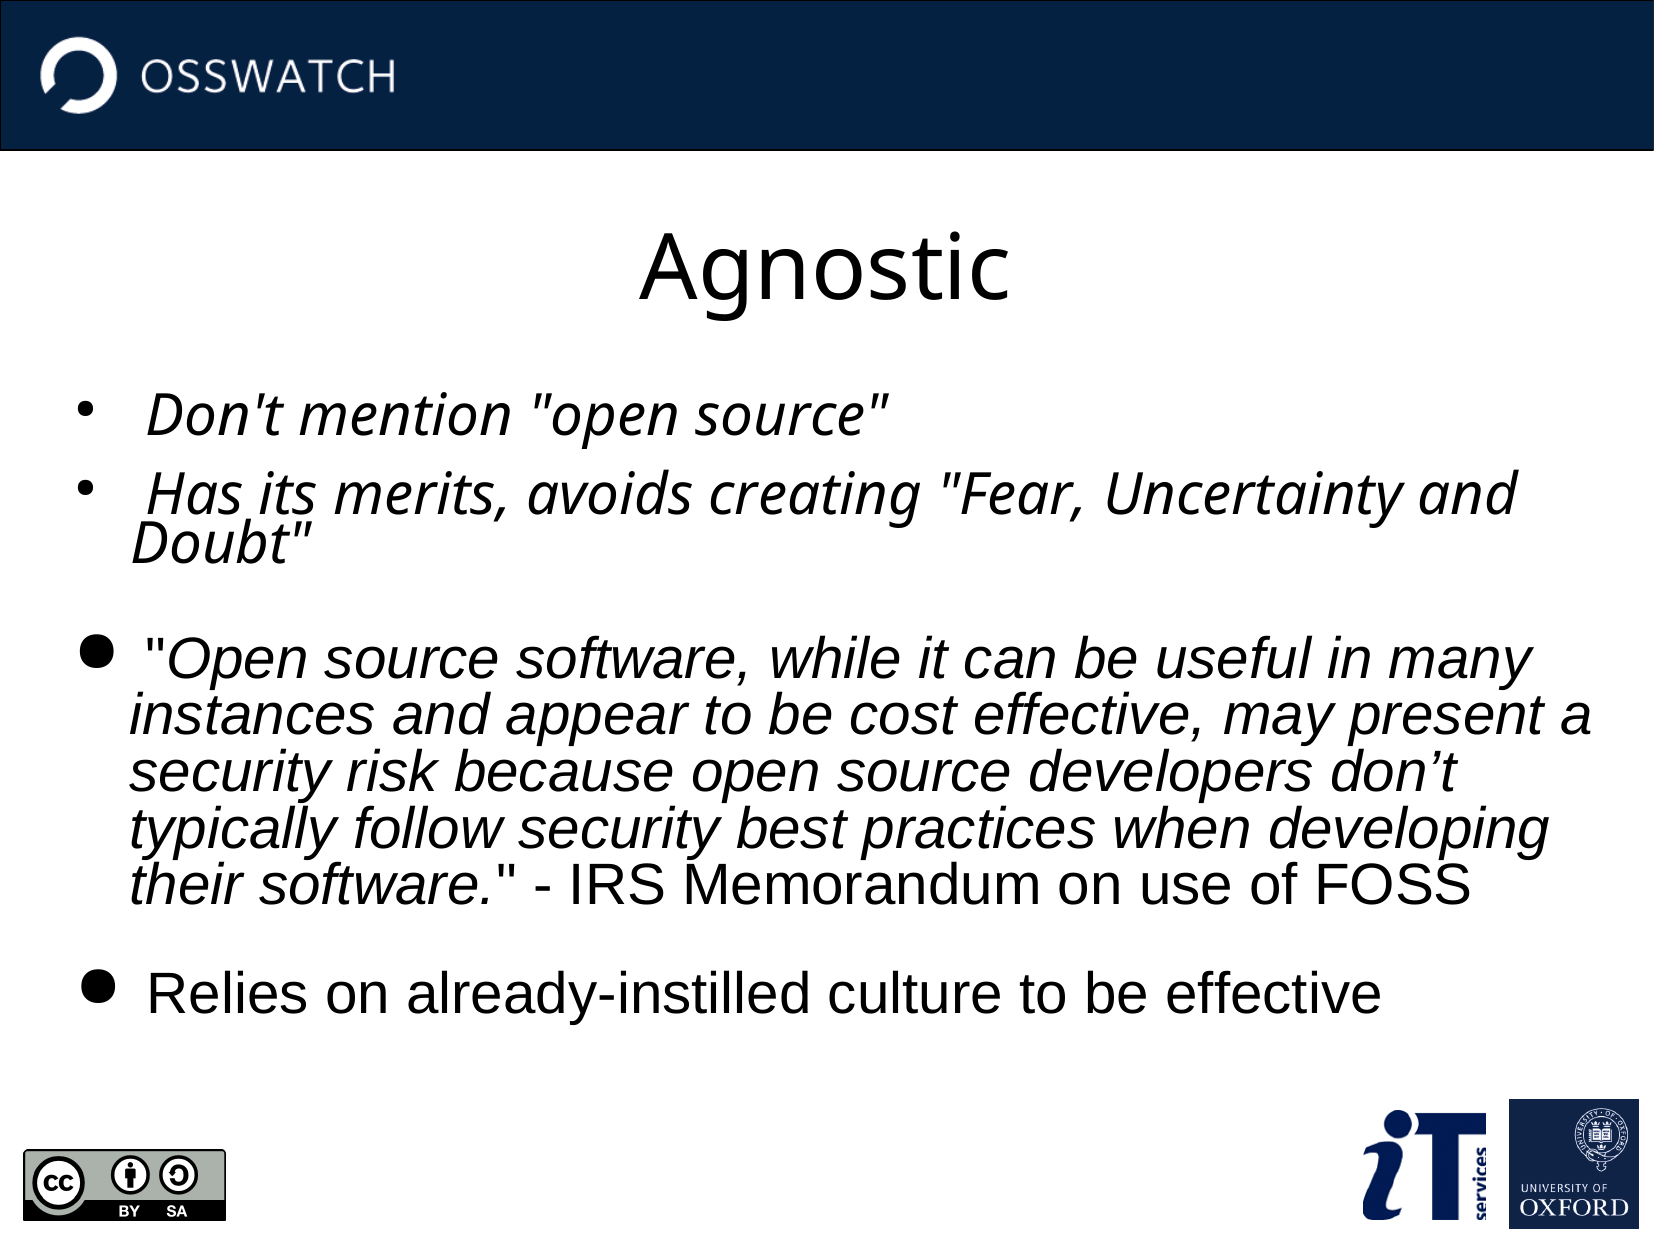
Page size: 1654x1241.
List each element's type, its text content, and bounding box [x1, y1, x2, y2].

picture [12, 12, 426, 141]
picture [1363, 1110, 1486, 1220]
text_box "Open source software, while it can be useful in many instances and appear to be cost effective, may present a security risk because open source developers don’t typically follow security best practices when developing their software." - IRS Memorandum on use of FOSS [58, 625, 1630, 928]
picture [1509, 1099, 1639, 1229]
picture [23, 1149, 226, 1221]
title Agnostic [82, 169, 1570, 376]
list Don't mention "open source" Has its merits, avoids creating "Fear, Uncertainty and Doubt" [75, 395, 1563, 625]
text_box Relies on already-instilled culture to be effective [75, 968, 1470, 1041]
